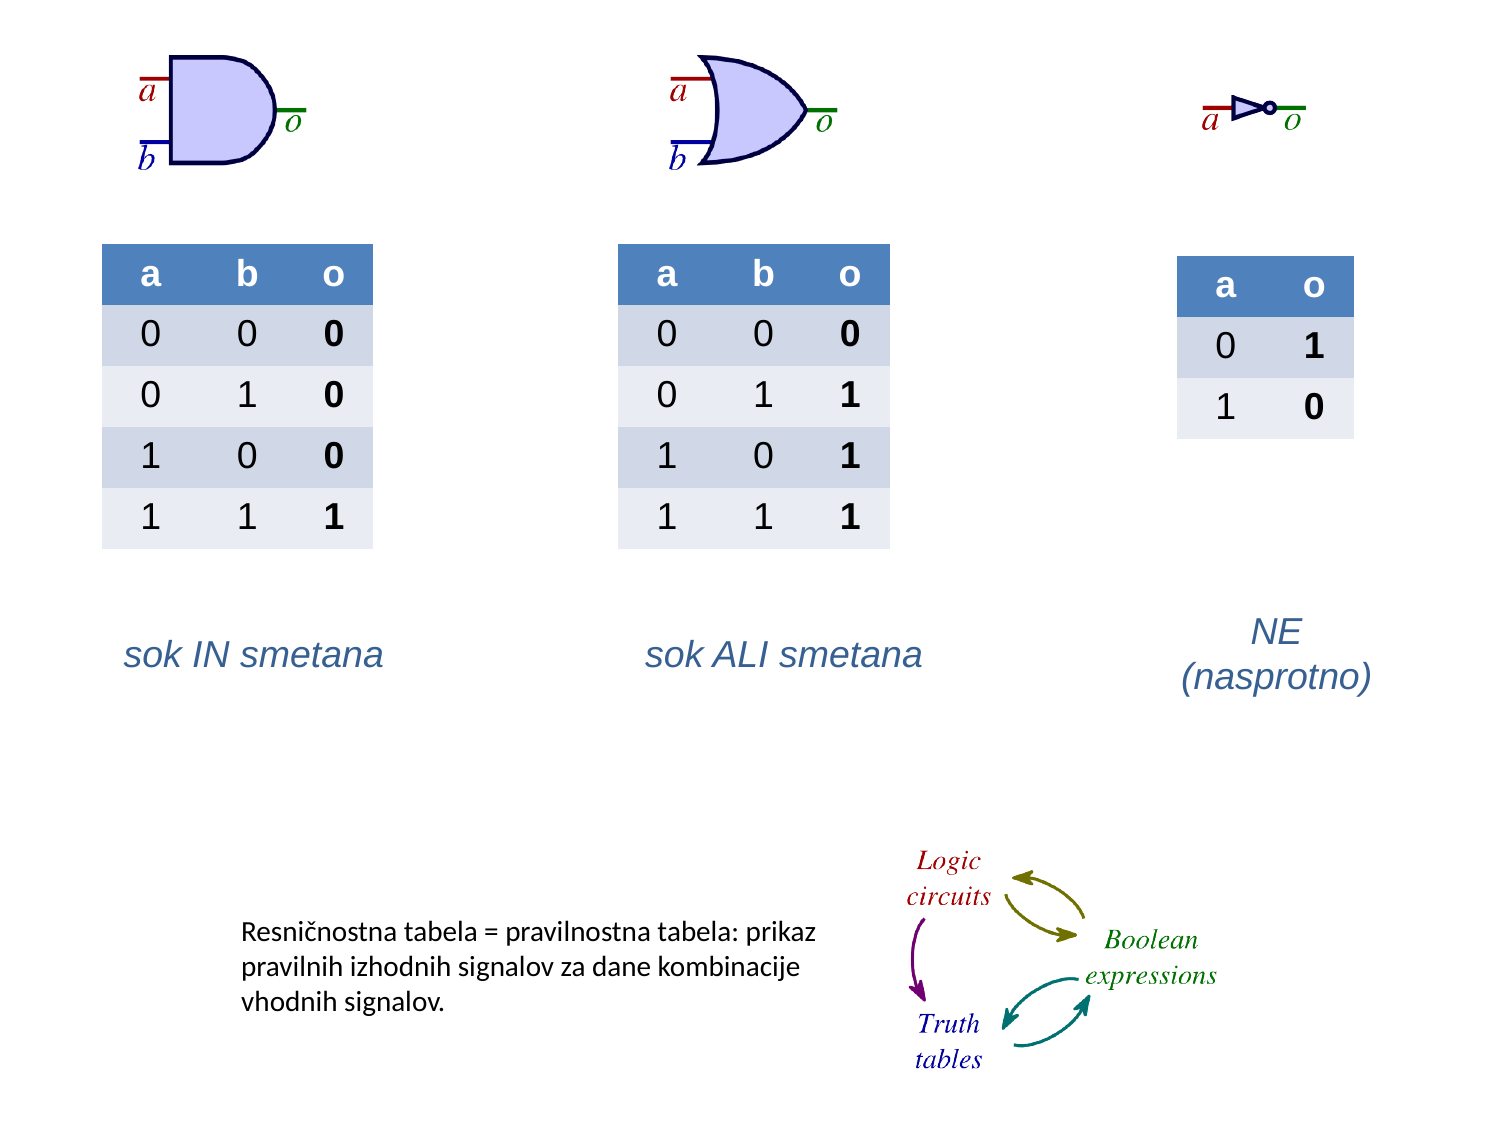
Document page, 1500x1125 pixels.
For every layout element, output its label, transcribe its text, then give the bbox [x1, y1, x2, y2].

table_header a [618, 244, 716, 305]
picture [904, 845, 1220, 1073]
table_cell 0 [200, 427, 294, 488]
picture [137, 55, 308, 170]
table_cell 1 [811, 366, 890, 427]
table_cell 1 [811, 427, 890, 488]
table_cell 1 [1177, 378, 1275, 439]
table_cell 1 [618, 427, 716, 488]
table_cell 0 [1177, 317, 1275, 378]
table_cell 0 [716, 427, 811, 488]
table_cell 1 [716, 366, 811, 427]
table_cell 0 [294, 366, 373, 427]
table_cell 0 [102, 305, 200, 366]
picture [668, 55, 839, 170]
table_cell 1 [102, 488, 200, 549]
table_header a [102, 244, 200, 305]
text_box sok IN smetana sok ALI smetana [108, 622, 949, 683]
table_cell 0 [618, 366, 716, 427]
table_cell 1 [811, 488, 890, 549]
table_header b [200, 244, 294, 305]
table_header o [811, 244, 890, 305]
table_cell 1 [716, 488, 811, 549]
table_header a [1177, 256, 1275, 317]
table_header o [1275, 256, 1354, 317]
table_cell 0 [716, 305, 811, 366]
table_cell 1 [1275, 317, 1354, 378]
table_cell 1 [200, 488, 294, 549]
table_cell 1 [618, 488, 716, 549]
table_cell 0 [294, 305, 373, 366]
table_header o [294, 244, 373, 305]
text_box NE (nasprotno) [1166, 599, 1388, 705]
table_cell 1 [102, 427, 200, 488]
table_cell 1 [200, 366, 294, 427]
table_cell 0 [811, 305, 890, 366]
text_box Resničnostna tabela = pravilnostna tabela: prikaz pravilnih izhodnih signalov za dane kombinacije vhodnih signalov. [226, 905, 900, 1025]
table_header b [716, 244, 811, 305]
table_cell 0 [1275, 378, 1354, 439]
picture [1200, 95, 1308, 130]
table_cell 1 [294, 488, 373, 549]
table_cell 0 [102, 366, 200, 427]
table_cell 0 [294, 427, 373, 488]
table_cell 0 [200, 305, 294, 366]
table_cell 0 [618, 305, 716, 366]
